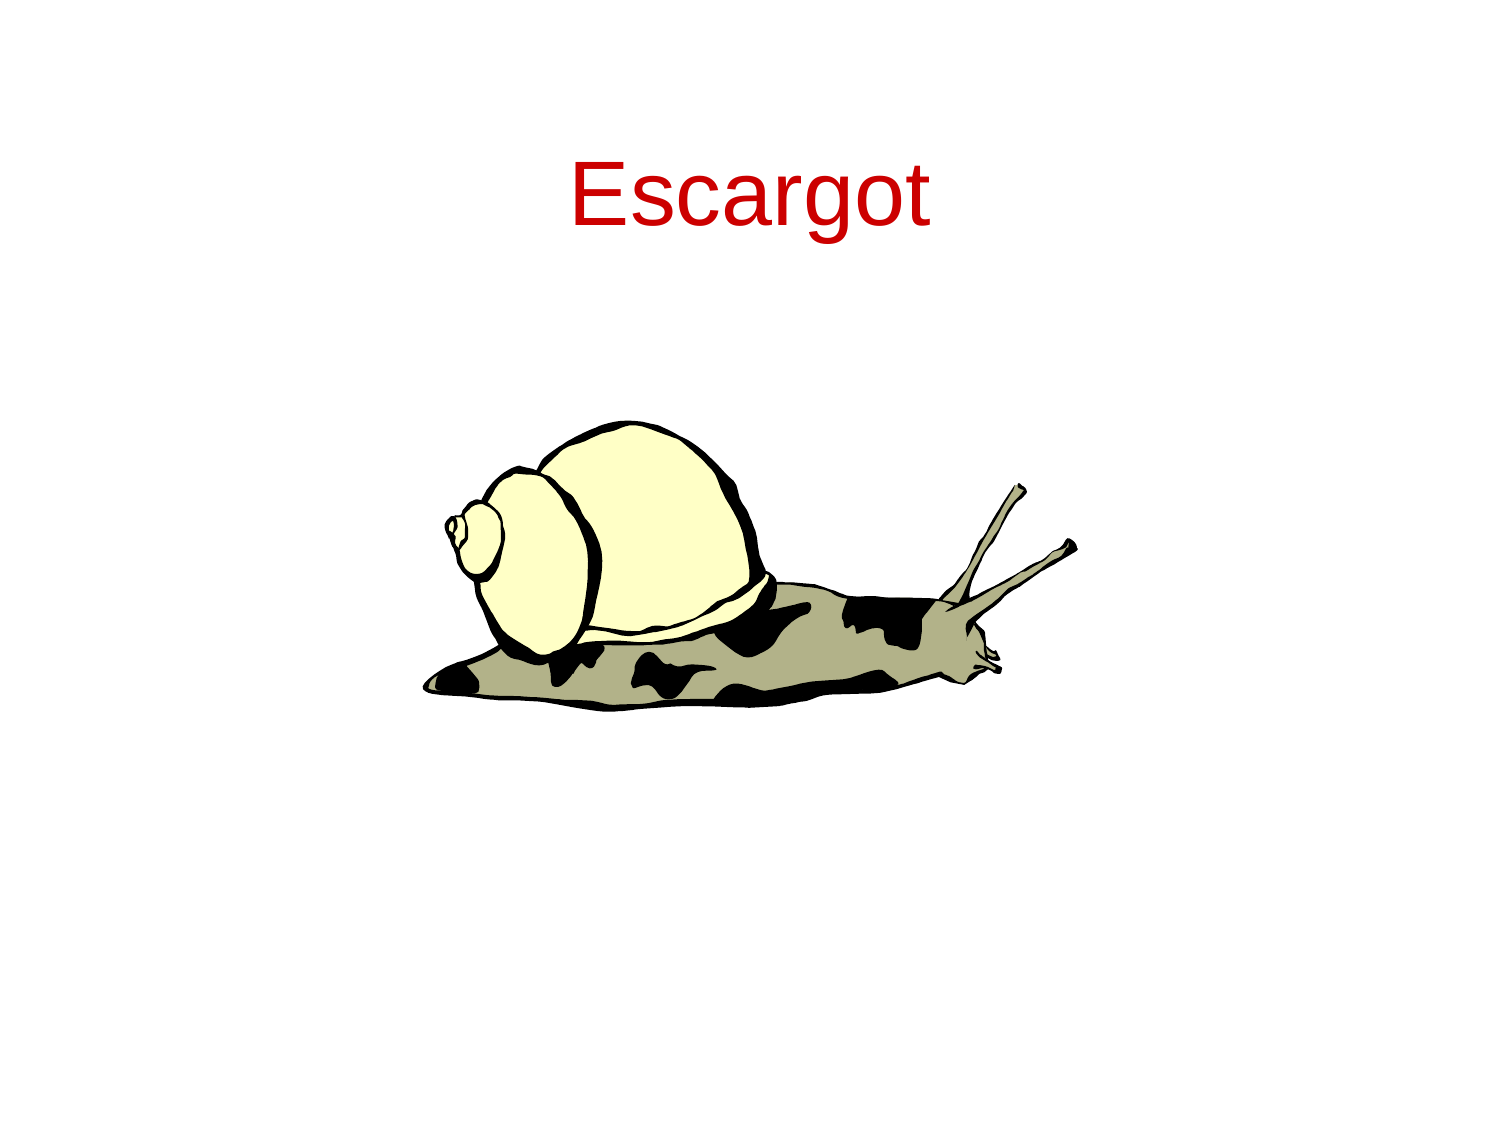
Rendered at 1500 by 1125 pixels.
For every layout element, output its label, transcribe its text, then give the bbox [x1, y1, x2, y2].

picture [418, 411, 1082, 714]
title Escargot [112, 99, 1388, 288]
